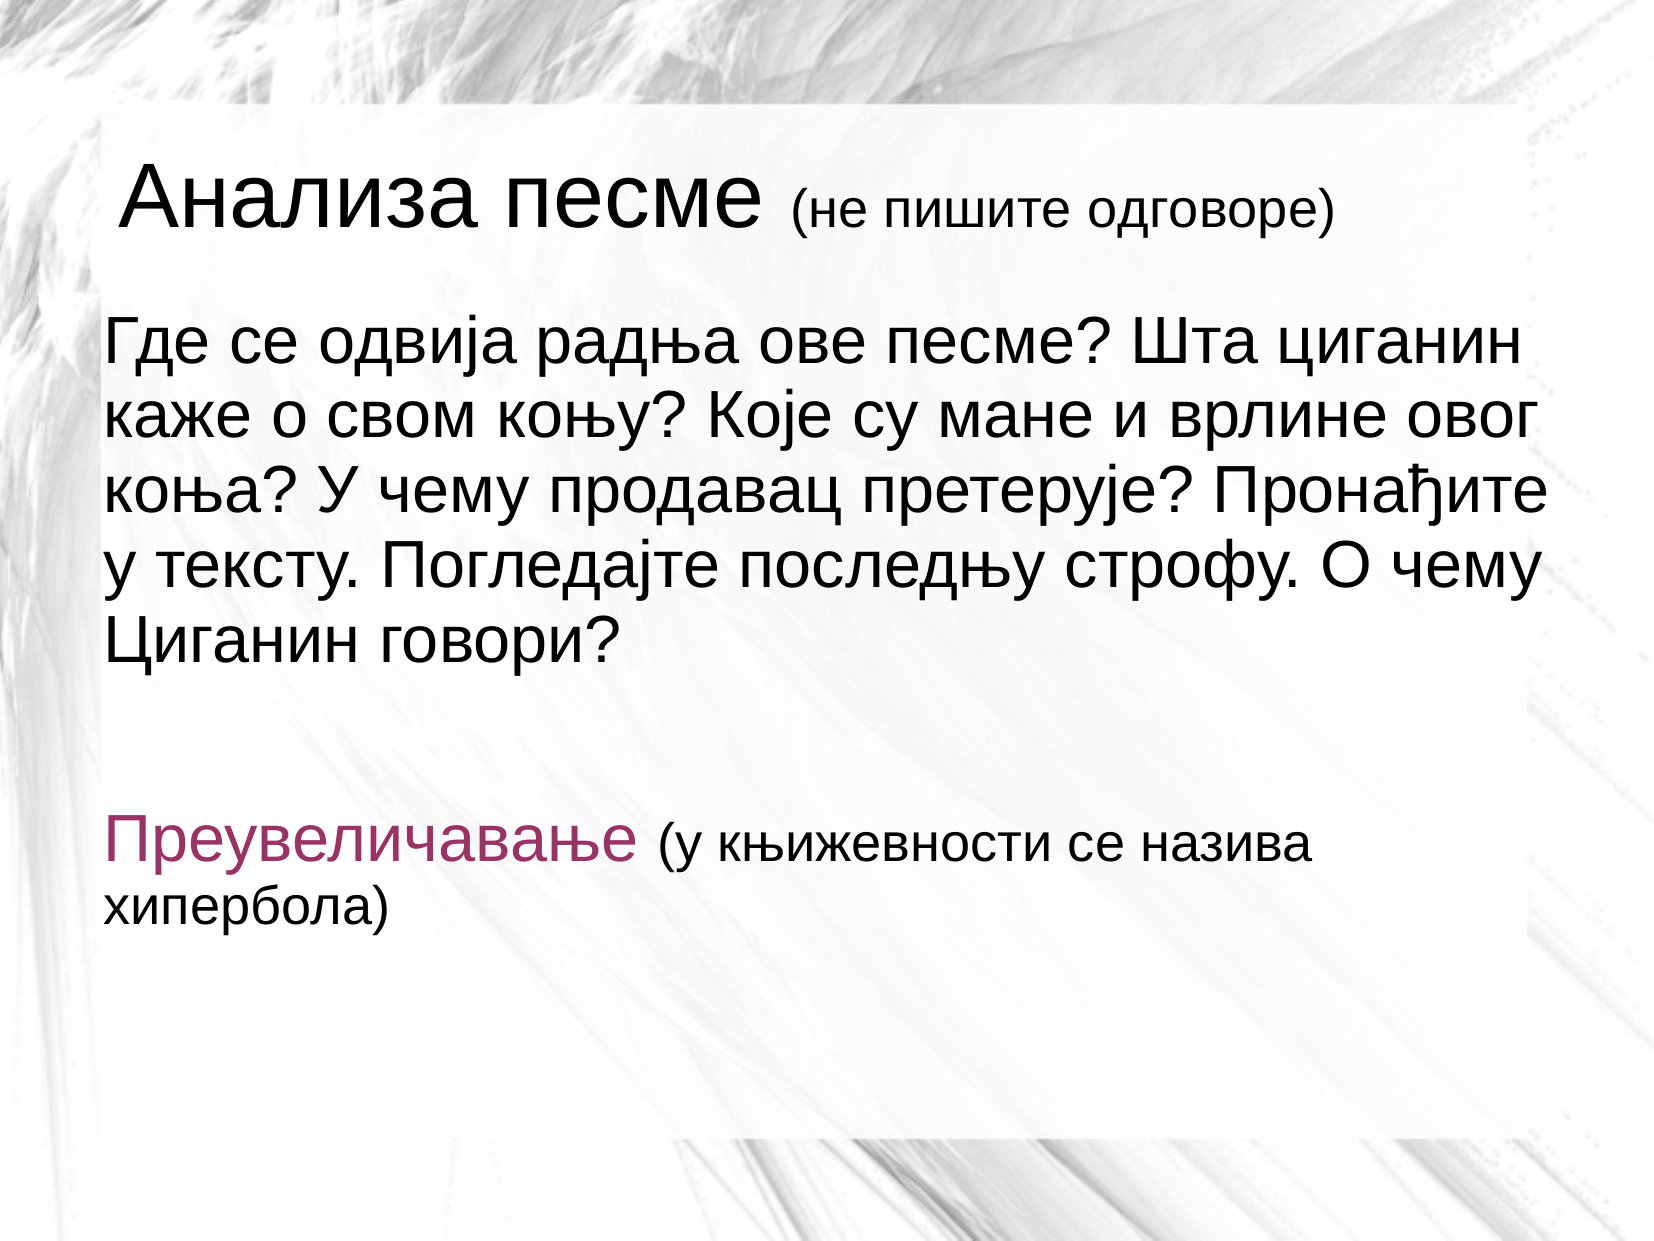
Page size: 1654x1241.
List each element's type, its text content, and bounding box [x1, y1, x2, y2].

text_box Где се одвија радња ове песме? Шта циганин каже о свом коњу? Које су мане и врлине овог коња? У чему продавац претерује? Пронађите у тексту. Погледајте последњу строфу. О чему Циганин говори? Преувеличавање (у књижевности се назива хипербола) [88, 295, 1595, 992]
picture [0, 0, 1654, 1241]
title Анализа песме (не пишите одговоре) [118, 112, 1506, 281]
